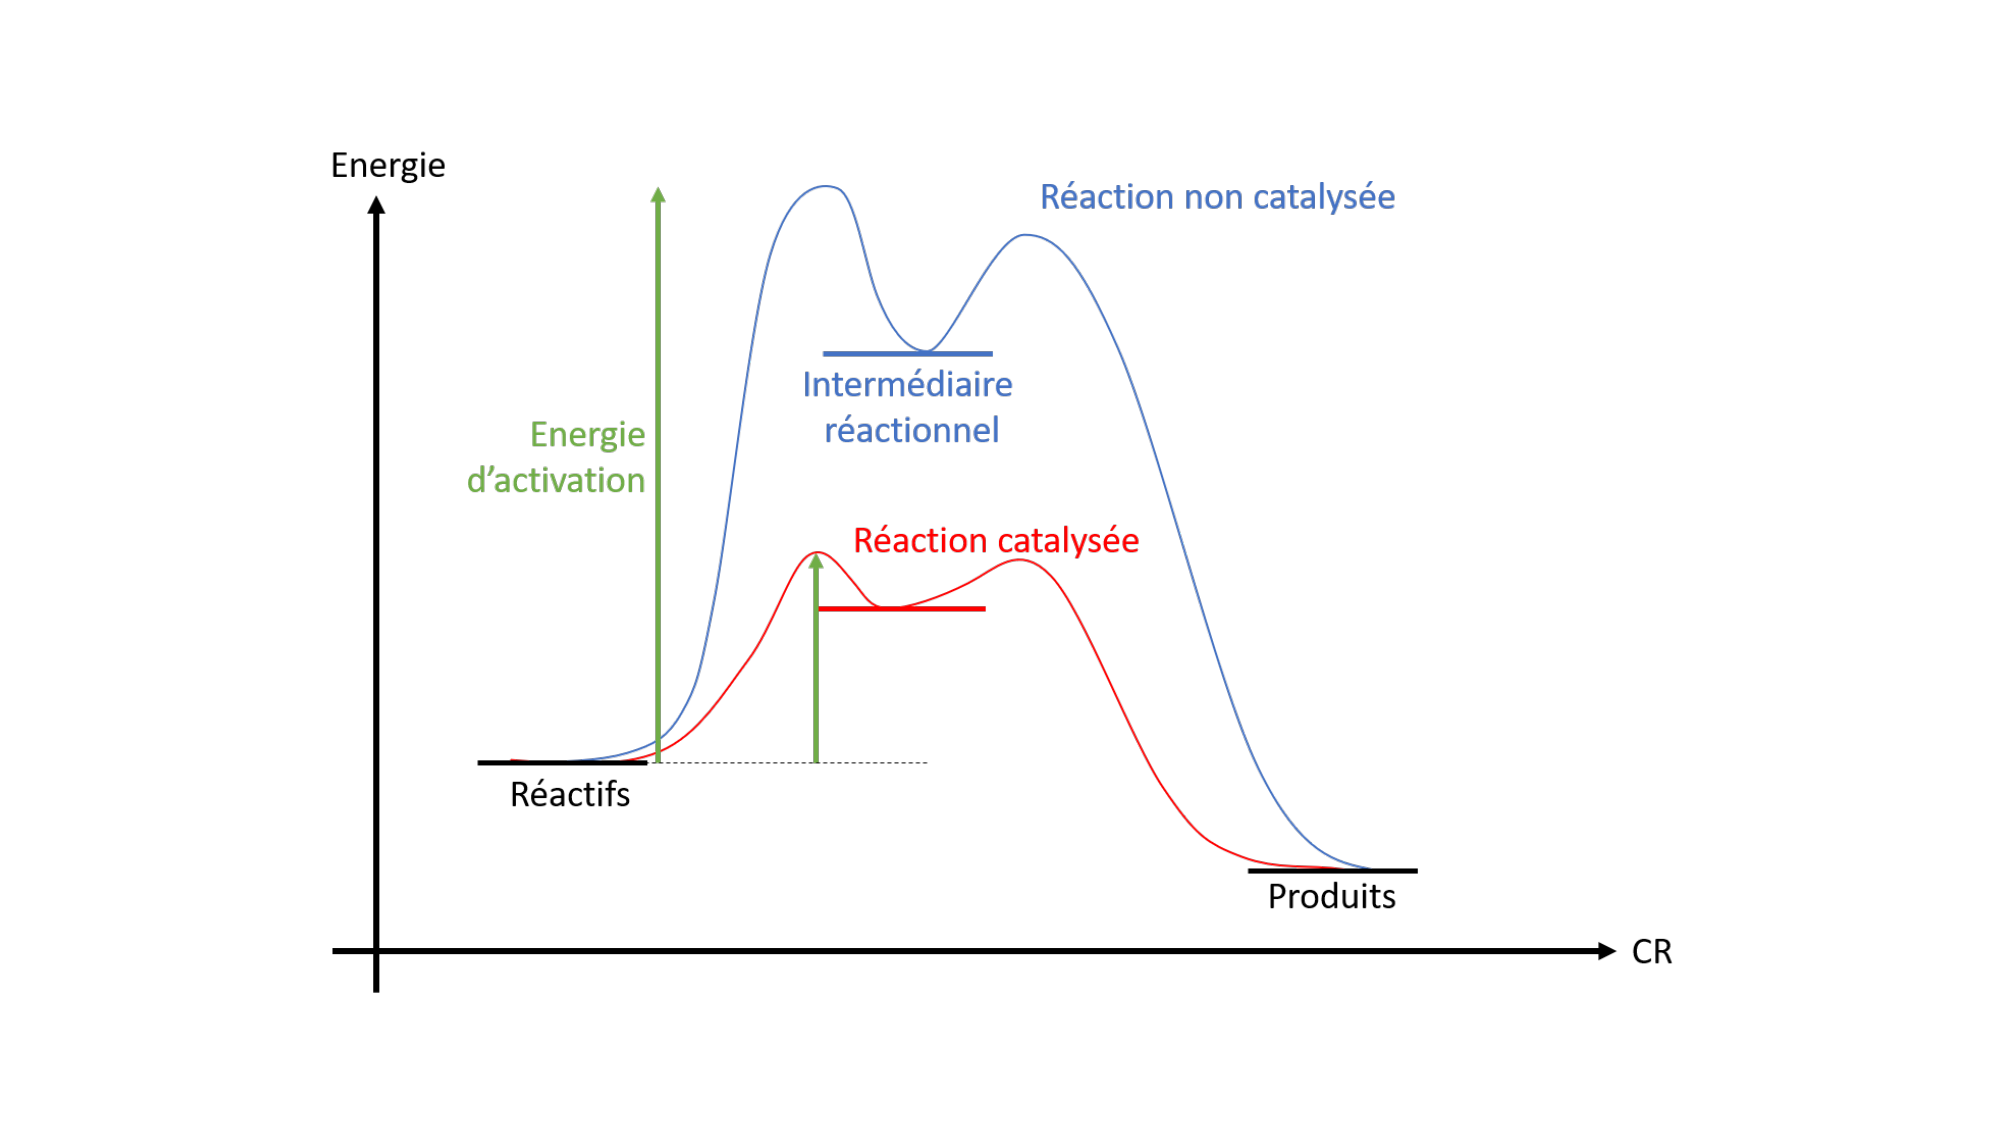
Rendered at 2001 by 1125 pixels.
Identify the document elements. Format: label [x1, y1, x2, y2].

picture [306, 129, 1696, 997]
